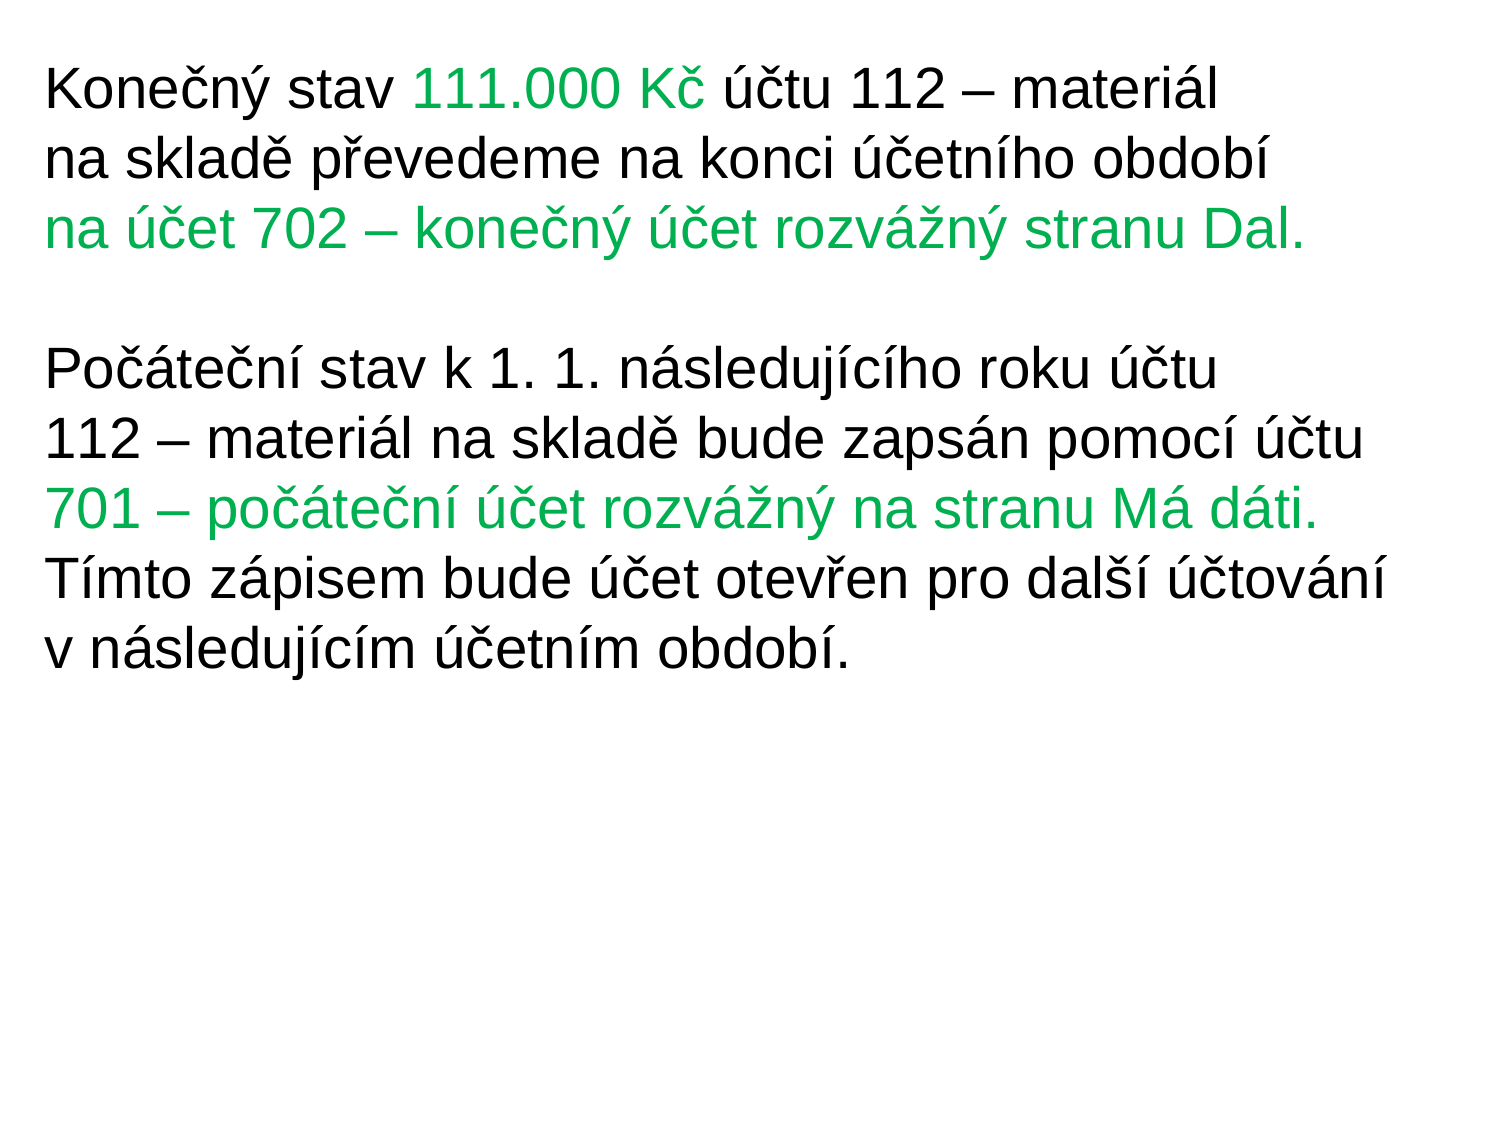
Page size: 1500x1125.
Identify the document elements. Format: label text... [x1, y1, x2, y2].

text_box Konečný stav 111.000 Kč účtu 112 – materiál na skladě převedeme na konci účetního období na účet 702 – konečný účet rozvážný stranu Dal. Počáteční stav k 1. 1. následujícího roku účtu 112 – materiál na skladě bude zapsán pomocí účtu 701 – počáteční účet rozvážný na stranu Má dáti. Tímto zápisem bude účet otevřen pro další účtování v následujícím účetním období. [29, 42, 1459, 968]
